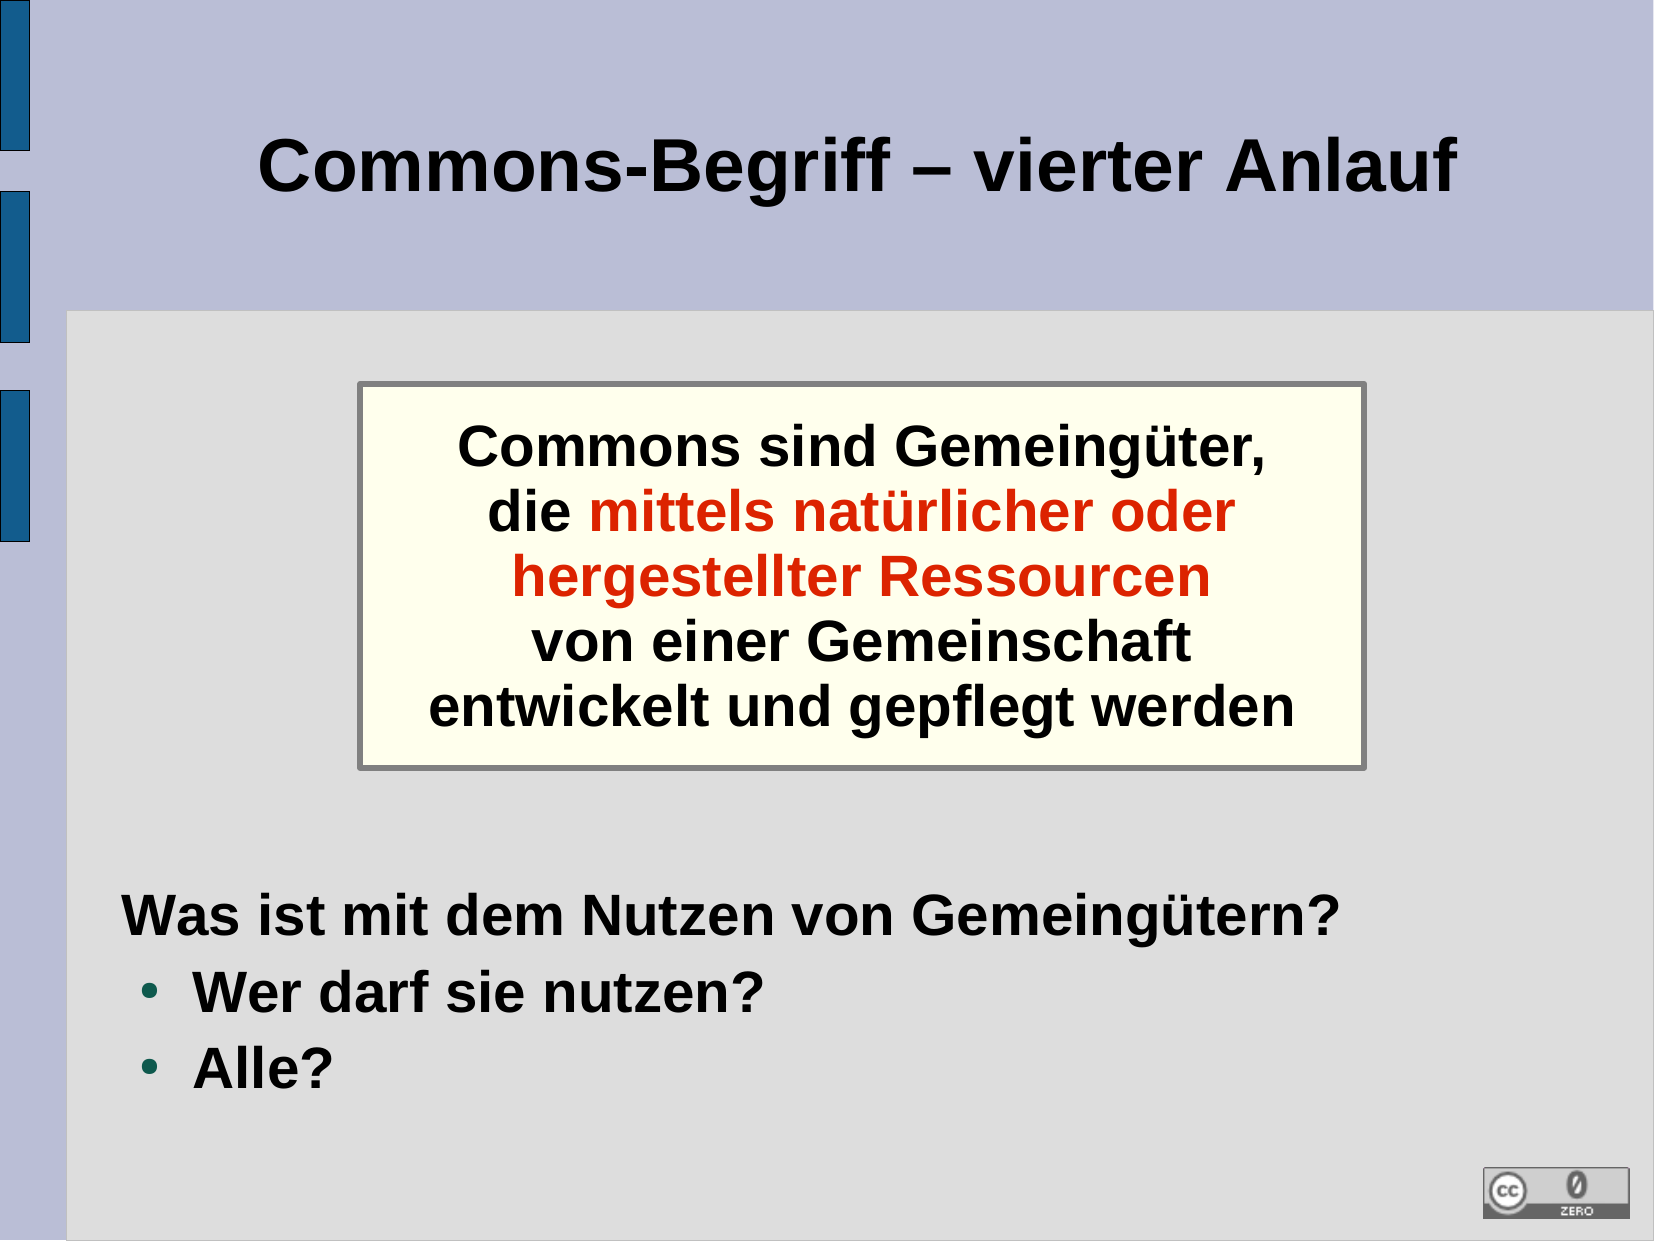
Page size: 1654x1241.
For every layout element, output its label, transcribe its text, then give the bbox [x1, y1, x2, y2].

picture [1483, 1167, 1630, 1219]
list Was ist mit dem Nutzen von Gemeingütern? Wer darf sie nutzen? Alle? [121, 344, 1595, 1152]
title Commons-Begriff – vierter Anlauf [121, 61, 1595, 269]
